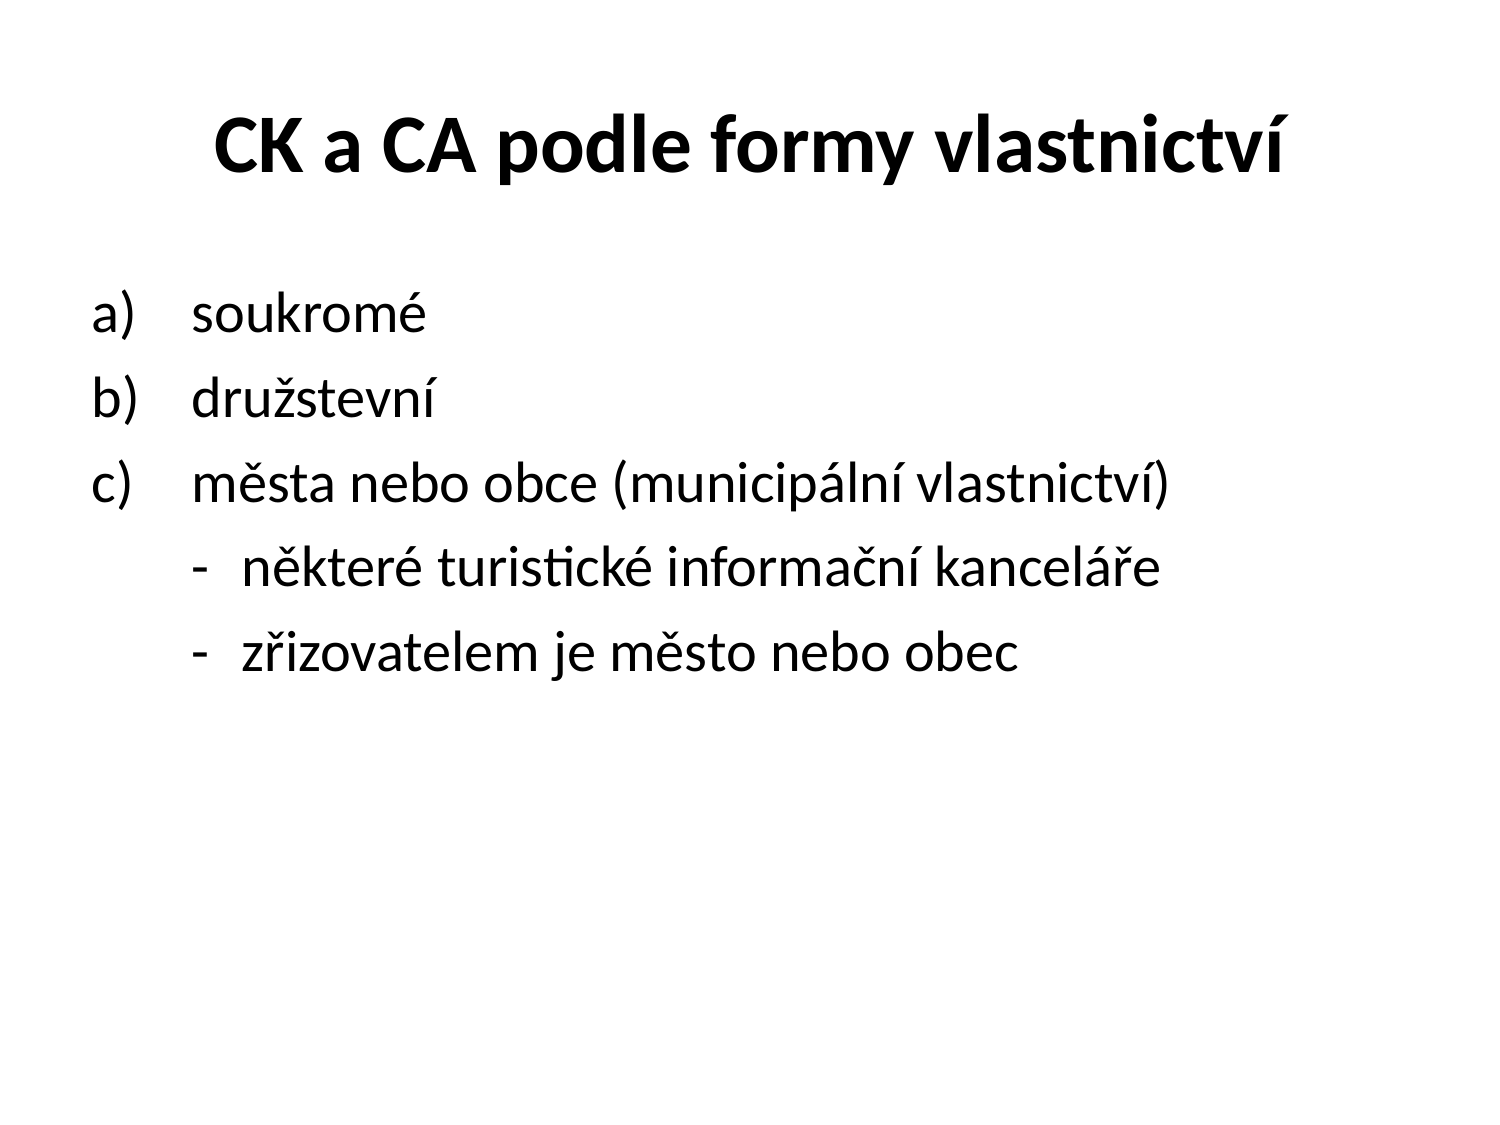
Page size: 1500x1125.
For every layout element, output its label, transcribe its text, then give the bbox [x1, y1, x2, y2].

list soukromé b) družstevní c) města nebo obce (municipální vlastnictví) - některé turistické informační kanceláře - zřizovatelem je město nebo obec [76, 267, 1427, 1010]
title CK a CA podle formy vlastnictví [75, 45, 1426, 233]
